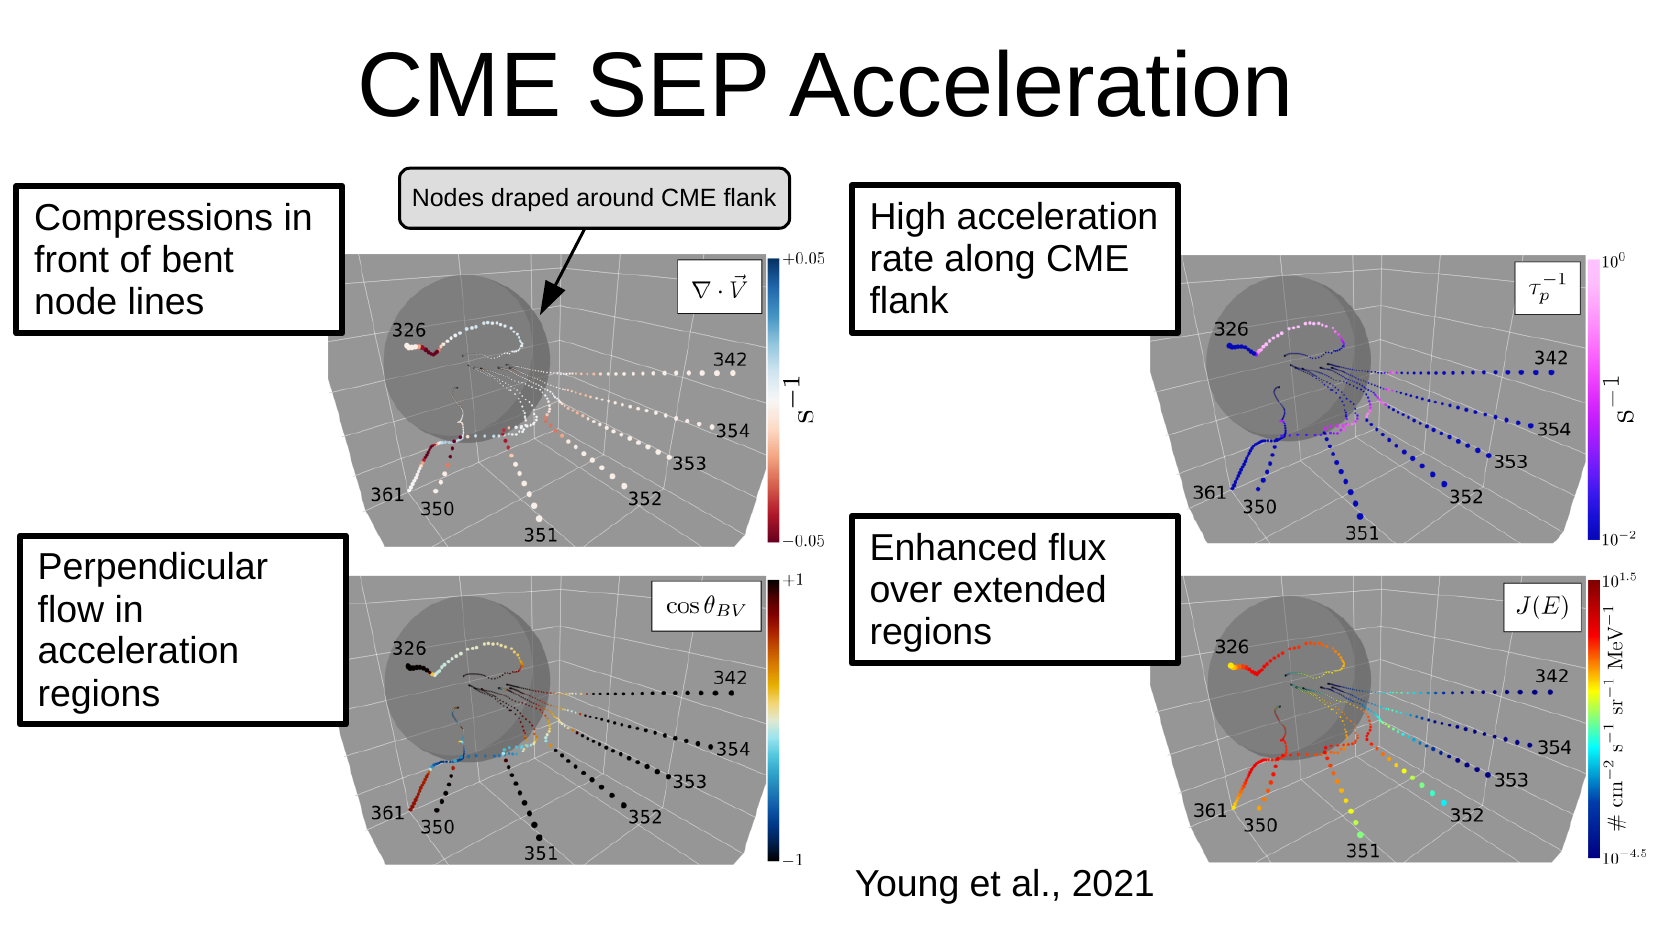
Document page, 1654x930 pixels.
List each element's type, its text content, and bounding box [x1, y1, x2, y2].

picture [1150, 252, 1646, 864]
text_box Young et al., 2021 [840, 855, 1171, 912]
text_box High acceleration rate along CME flank [851, 185, 1178, 333]
title CME SEP Acceleration [82, 7, 1571, 163]
text_box Perpendicular flow in acceleration regions [20, 535, 346, 725]
text_box Enhanced flux over extended regions [851, 516, 1178, 664]
text_box Nodes draped around CME flank [399, 168, 790, 229]
text_box Compressions in front of bent node lines [16, 186, 343, 334]
picture [328, 252, 824, 865]
